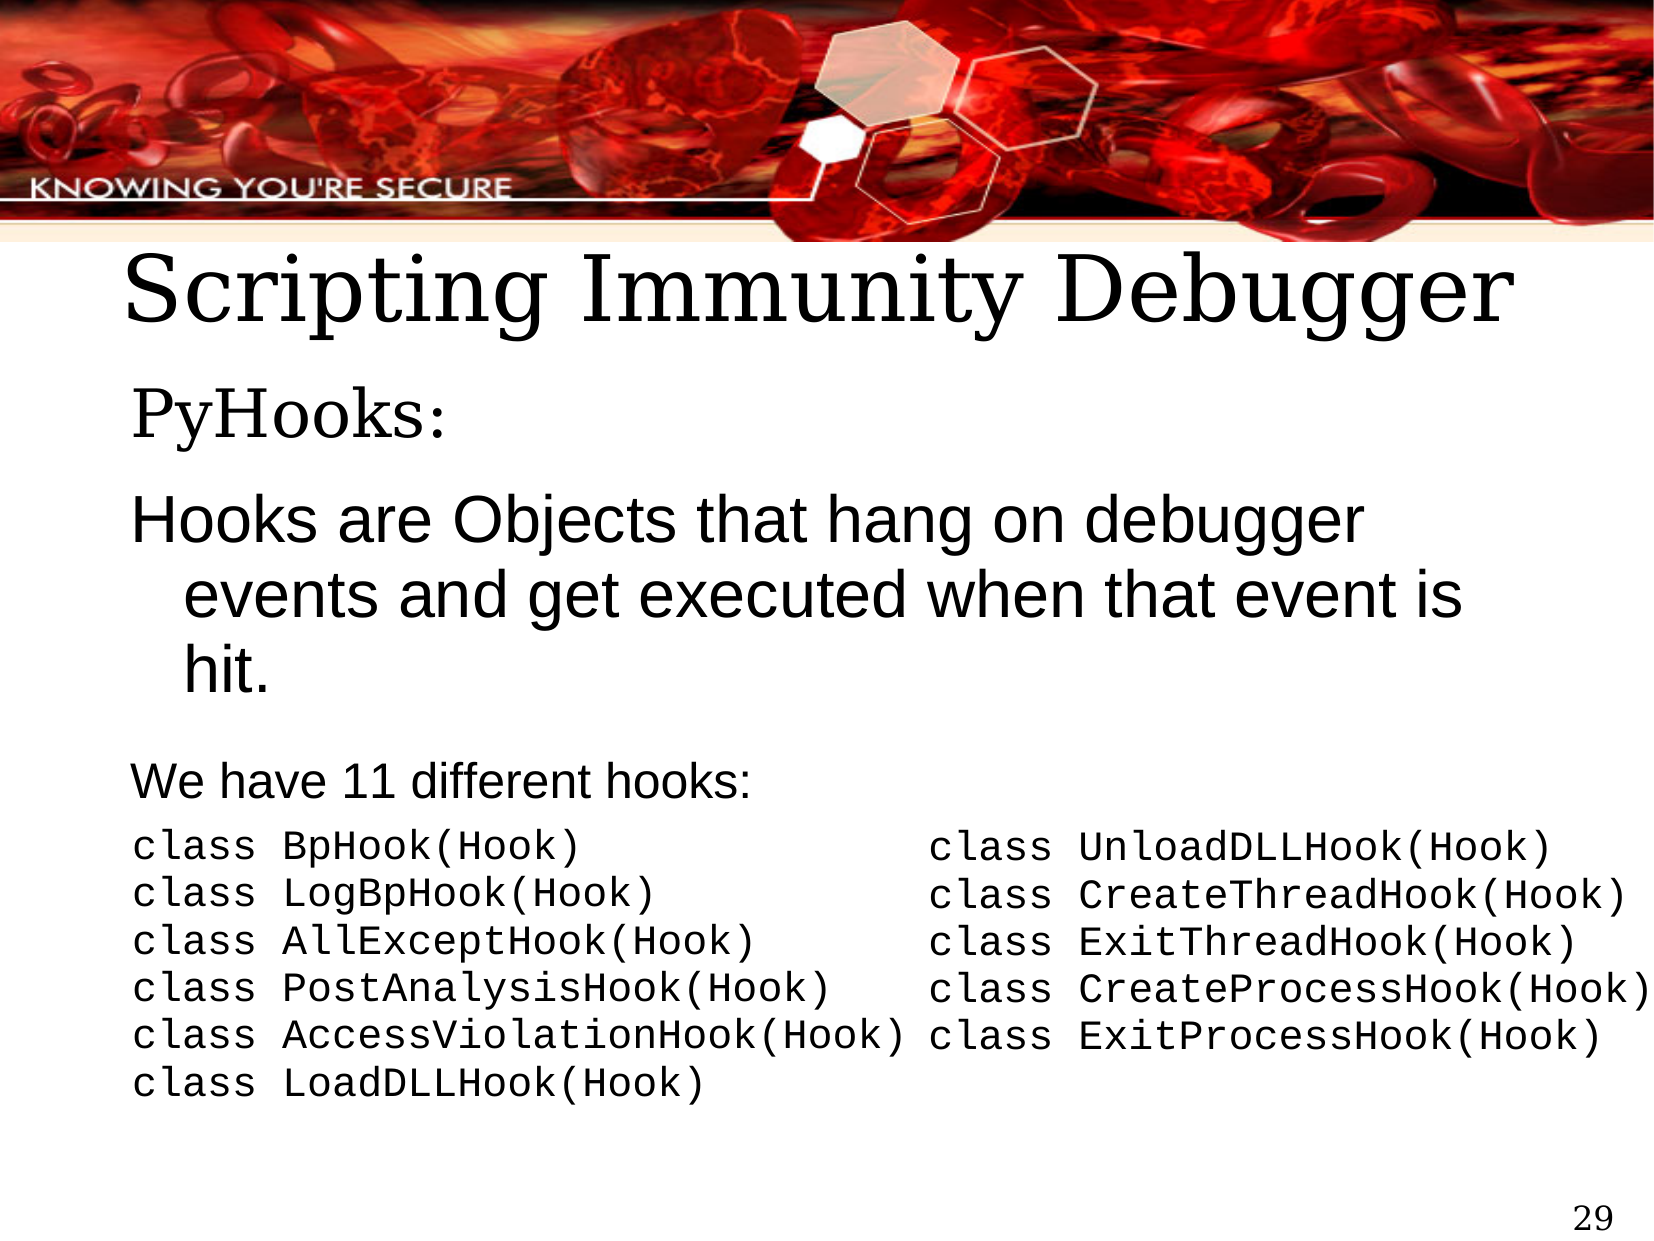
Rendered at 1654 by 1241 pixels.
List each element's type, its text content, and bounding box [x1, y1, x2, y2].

text_box class UnloadDLLHook(Hook) class CreateThreadHook(Hook) class ExitThreadHook(Hook) class CreateProcessHook(Hook) class ExitProcessHook(Hook) [833, 826, 1654, 1063]
title Scripting Immunity Debugger [112, 205, 1525, 375]
text_box class BpHook(Hook) class LogBpHook(Hook) class AllExceptHook(Hook) class PostAnalysisHook(Hook) class AccessViolationHook(Hook) class LoadDLLHook(Hook) [37, 825, 1126, 1109]
picture [0, 0, 1654, 242]
list PyHooks: Hooks are Objects that hang on debugger events and get executed when that event is hit. We have 11 different hooks: [112, 375, 1525, 826]
